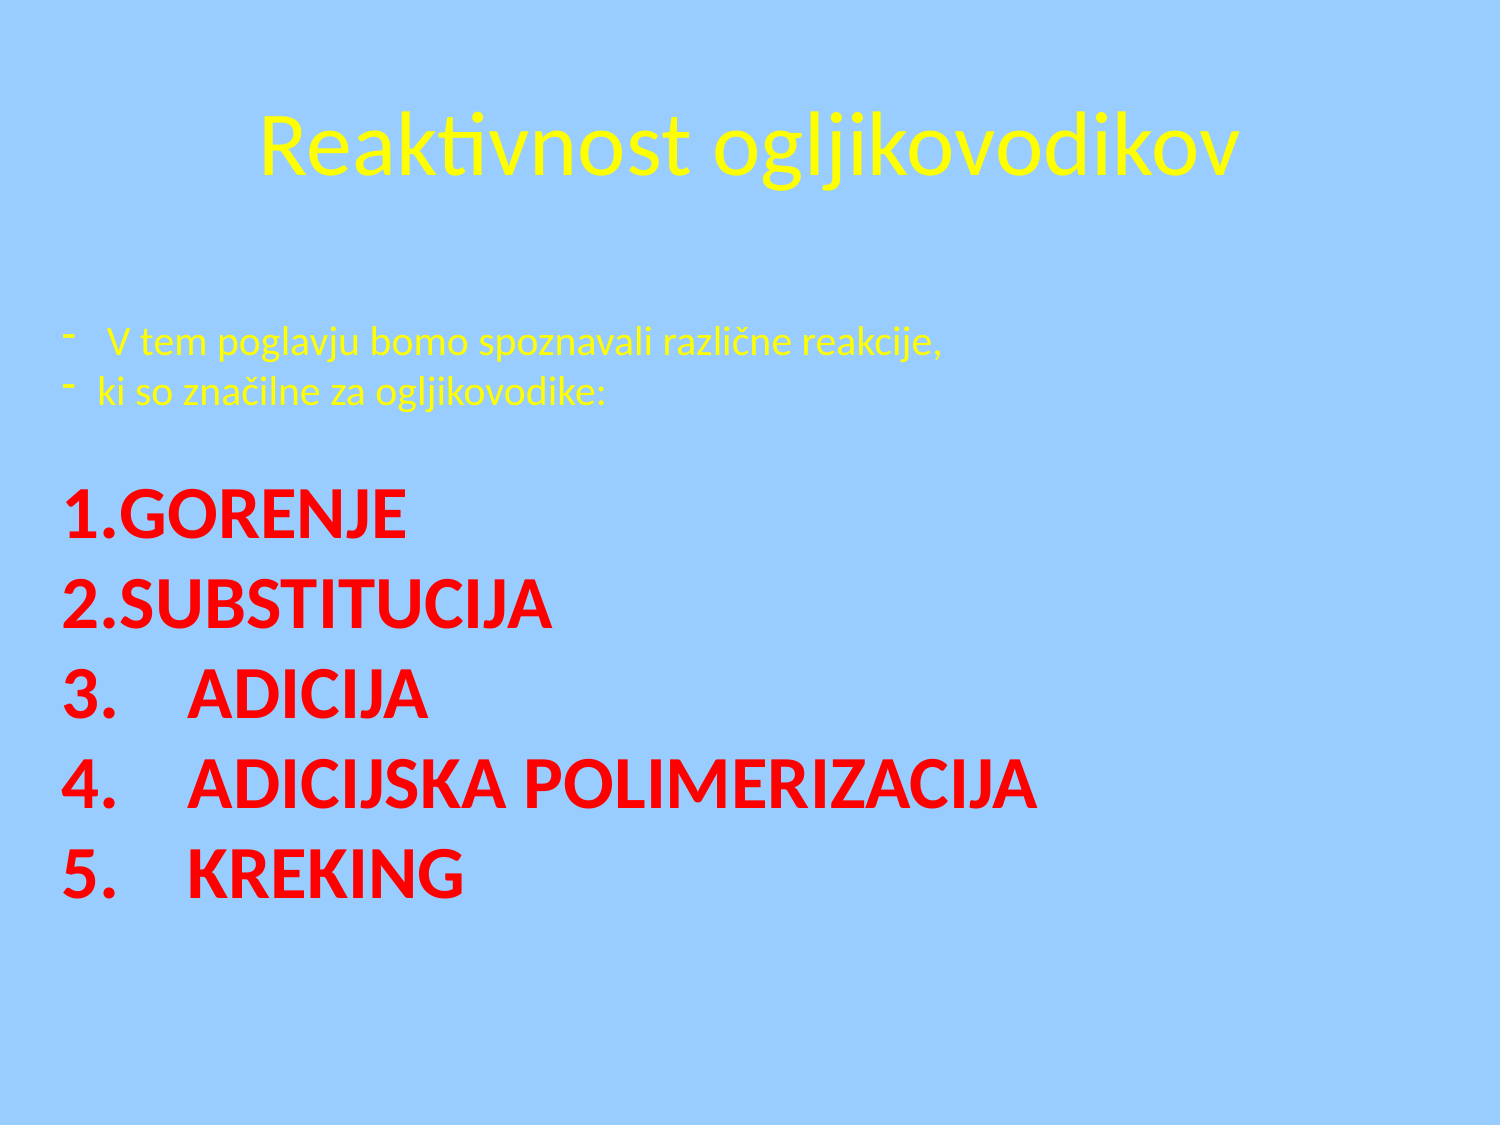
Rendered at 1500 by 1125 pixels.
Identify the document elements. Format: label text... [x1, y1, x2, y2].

text_box V tem poglavju bomo spoznavali različne reakcije, ki so značilne za ogljikovodike: GORENJE SUBSTITUCIJA 3. ADICIJA 4. ADICIJSKA POLIMERIZACIJA 5. KREKING [47, 306, 1500, 922]
text_box Reaktivnost ogljikovodikov [74, 45, 1425, 233]
